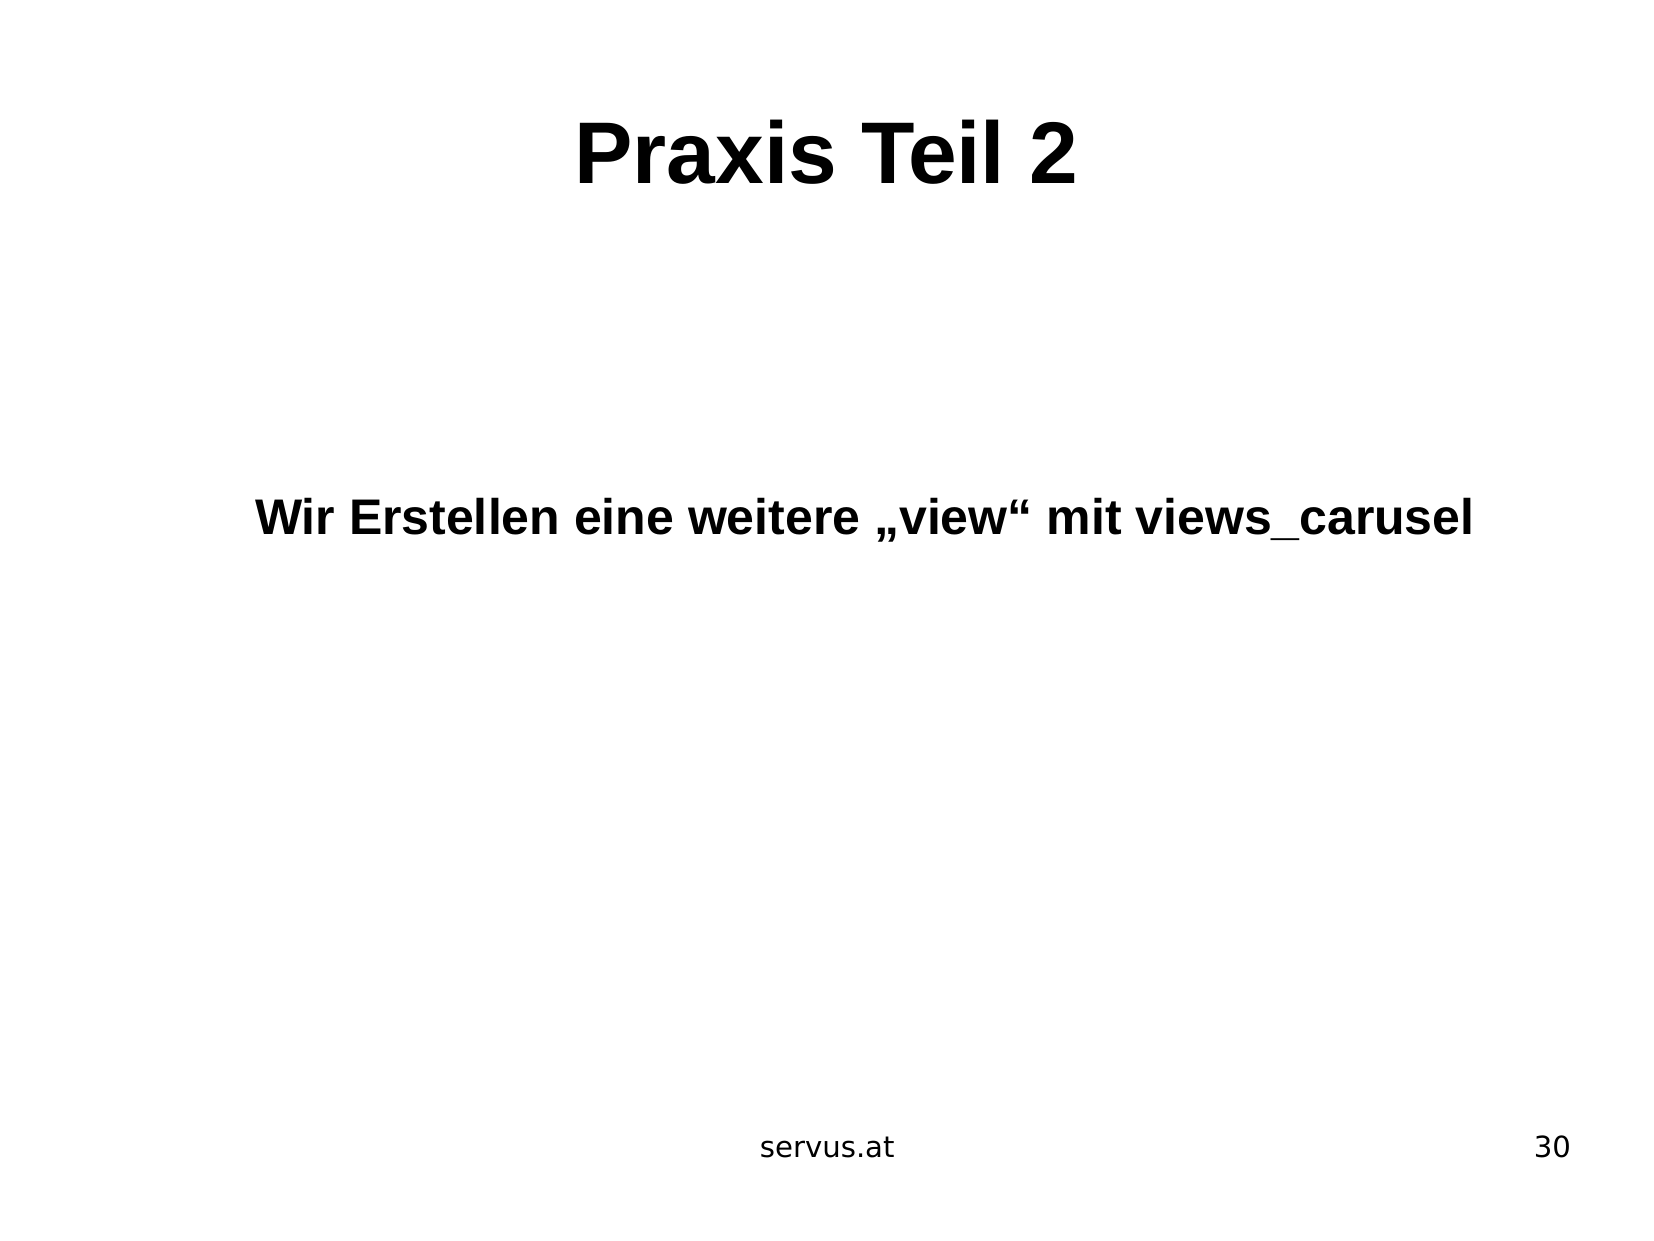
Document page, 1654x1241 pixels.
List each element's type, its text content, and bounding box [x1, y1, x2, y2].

text_box Wir Erstellen eine weitere „view“ mit views_carusel [240, 481, 1492, 562]
title Praxis Teil 2 [82, 56, 1571, 250]
